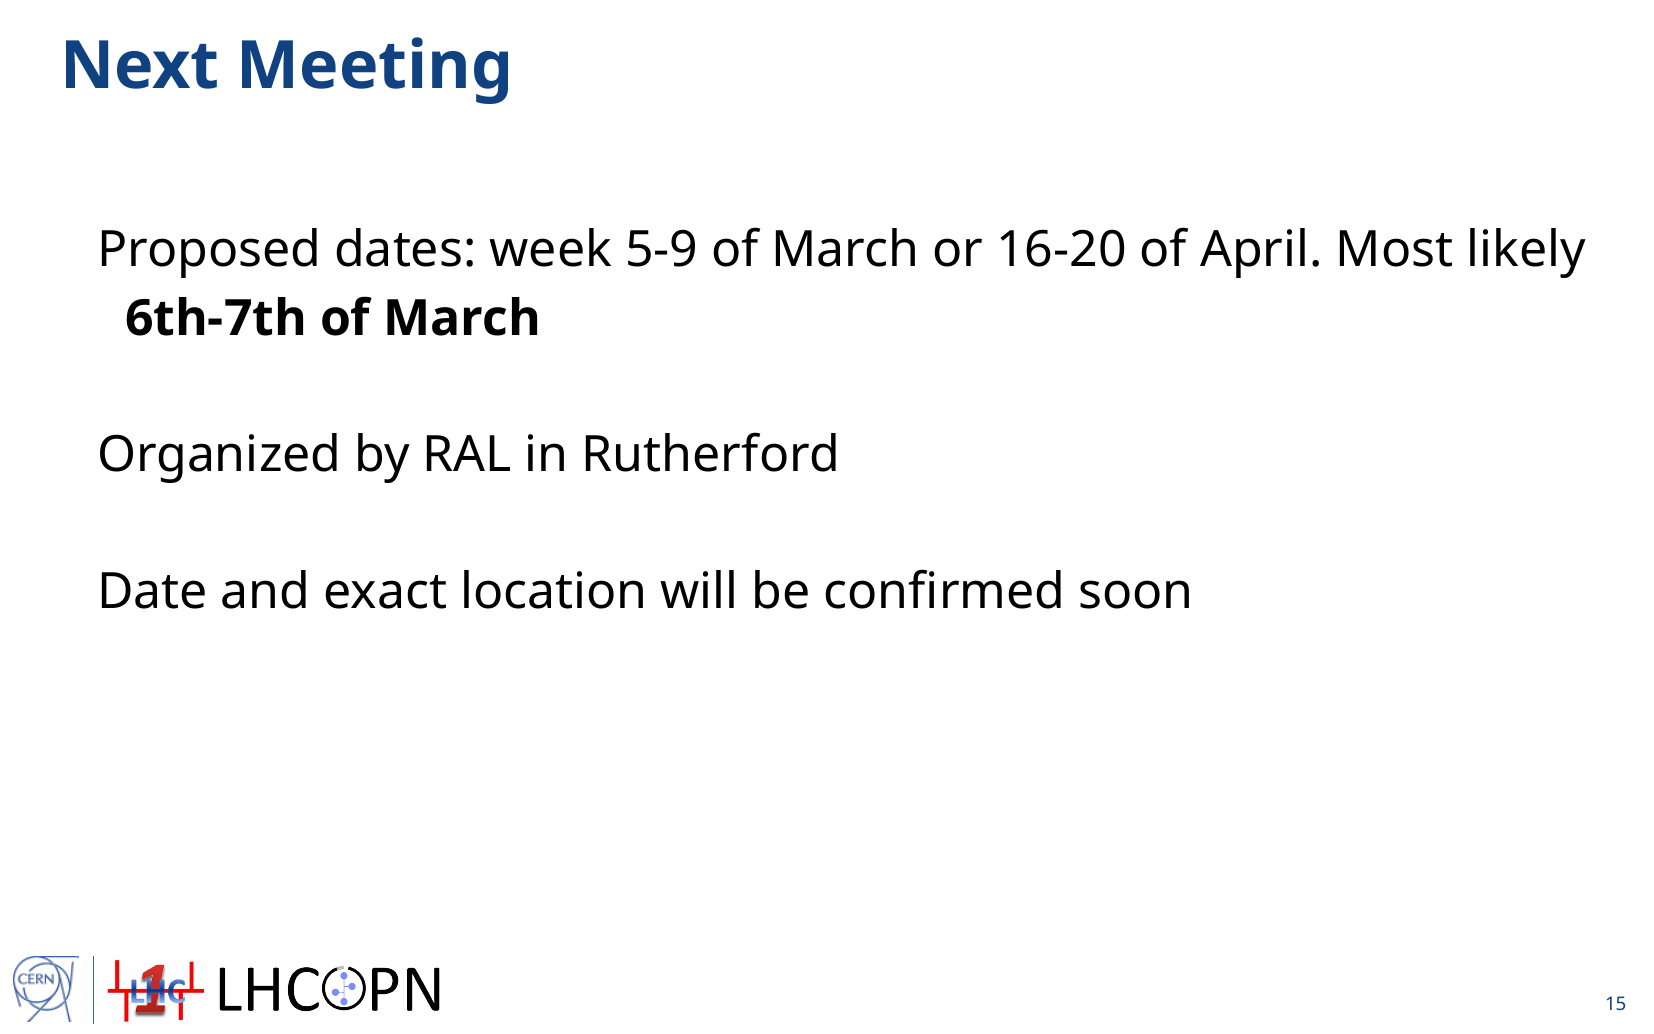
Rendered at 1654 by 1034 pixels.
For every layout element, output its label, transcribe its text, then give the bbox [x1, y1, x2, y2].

picture [13, 956, 79, 1032]
text_box Proposed dates: week 5-9 of March or 16-20 of April. Most likely 6th-7th of March Organized by RAL in Rutherford Date and exact location will be confirmed soon [82, 137, 1638, 1032]
title Next Meeting [60, 0, 1528, 138]
